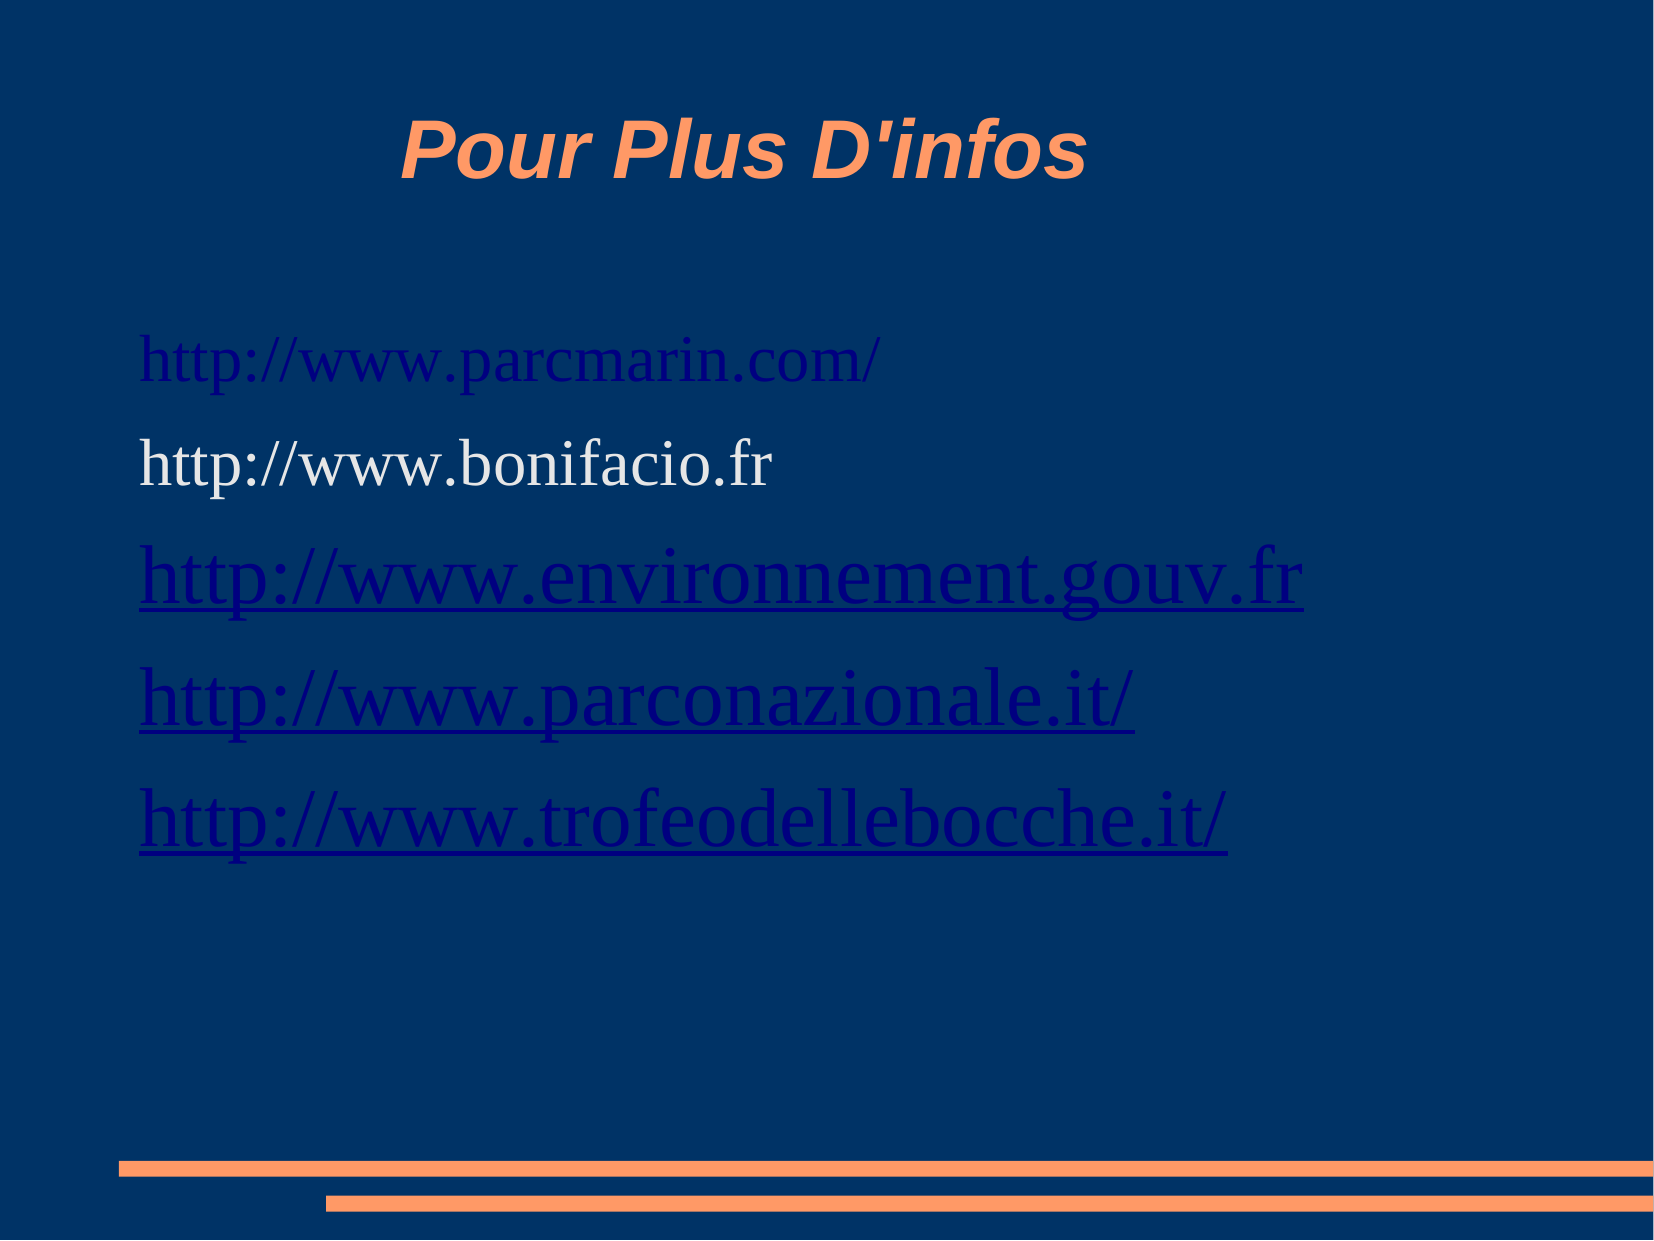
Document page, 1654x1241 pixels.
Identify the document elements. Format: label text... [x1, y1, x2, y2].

title Pour Plus D'infos [121, 46, 1534, 254]
list http://www.parcmarin.com/ http://www.bonifacio.fr http://www.environnement.gouv.fr http://www.parconazionale.it/ http://www.trofeodellebocche.it/ [121, 322, 1561, 1132]
